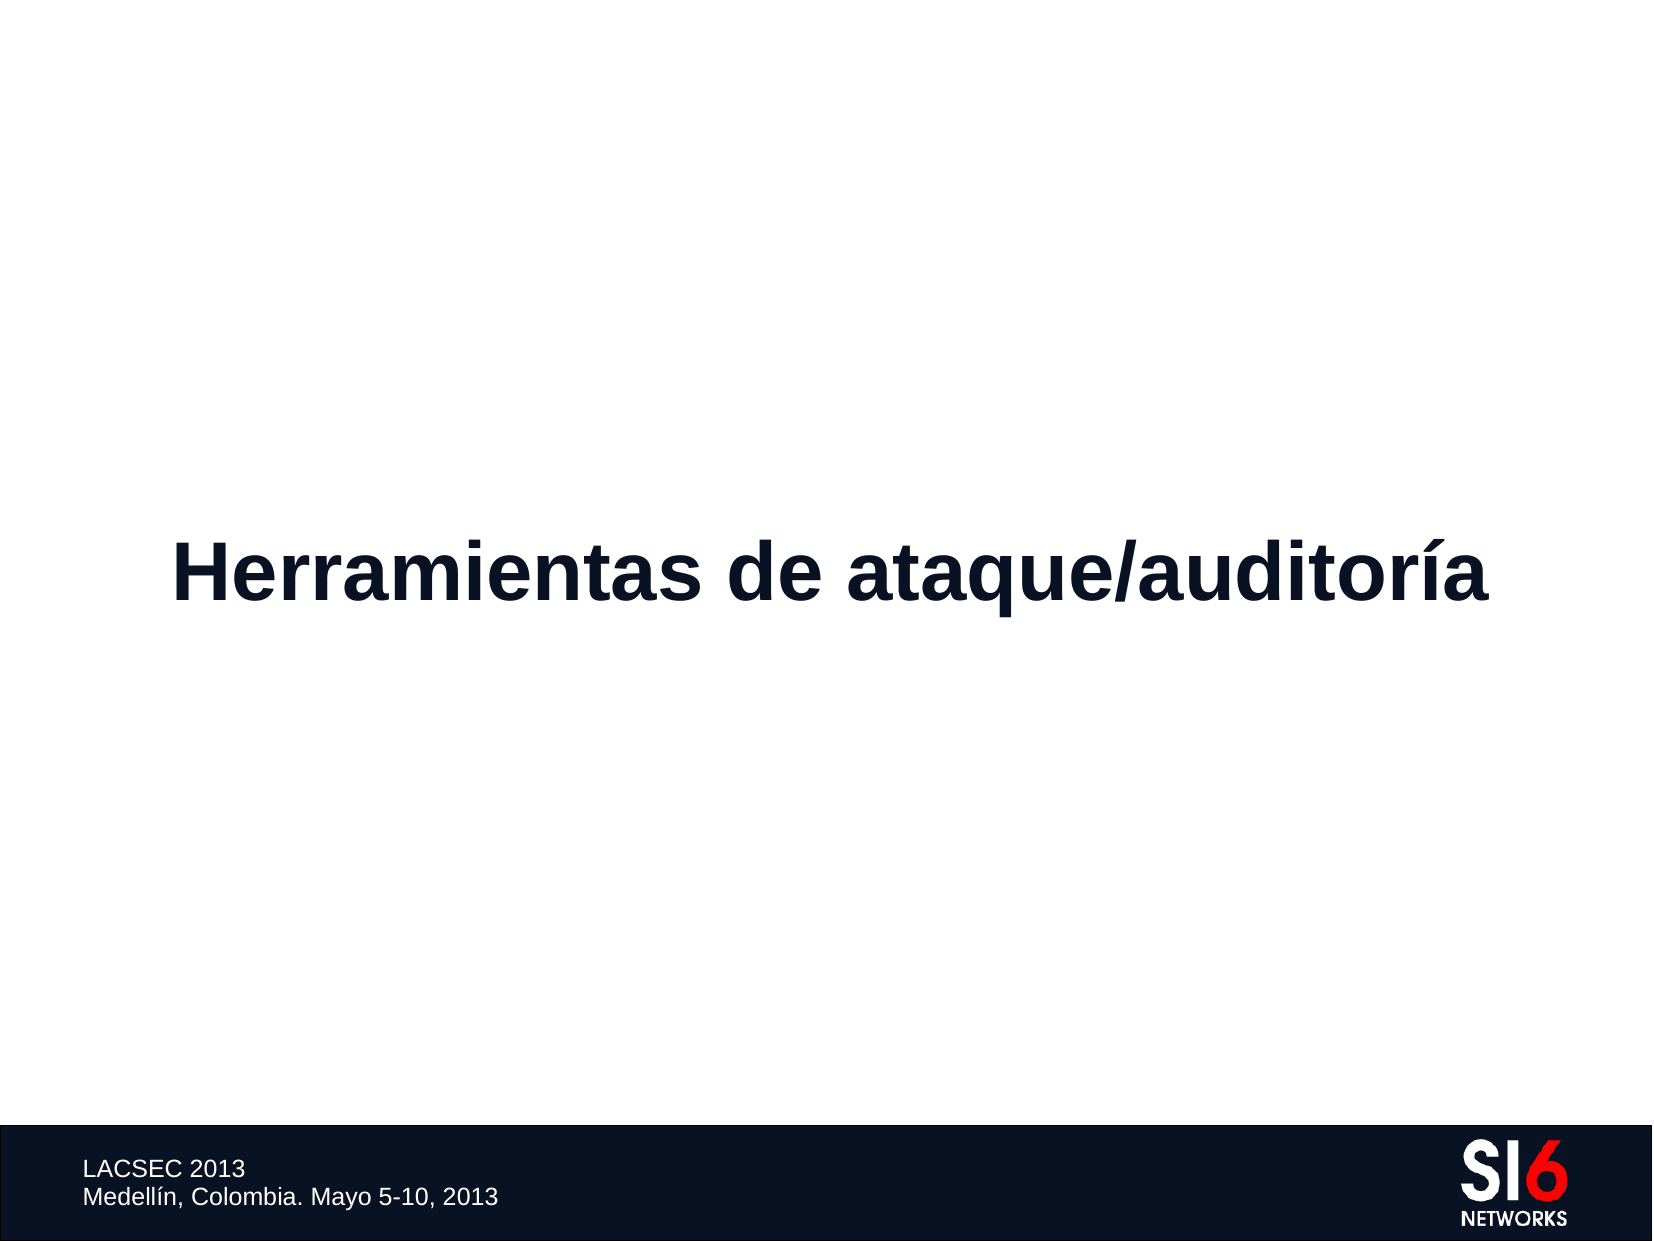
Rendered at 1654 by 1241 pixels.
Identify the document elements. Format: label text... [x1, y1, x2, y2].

picture [1461, 1139, 1567, 1226]
title Herramientas de ataque/auditoría [86, 467, 1576, 676]
